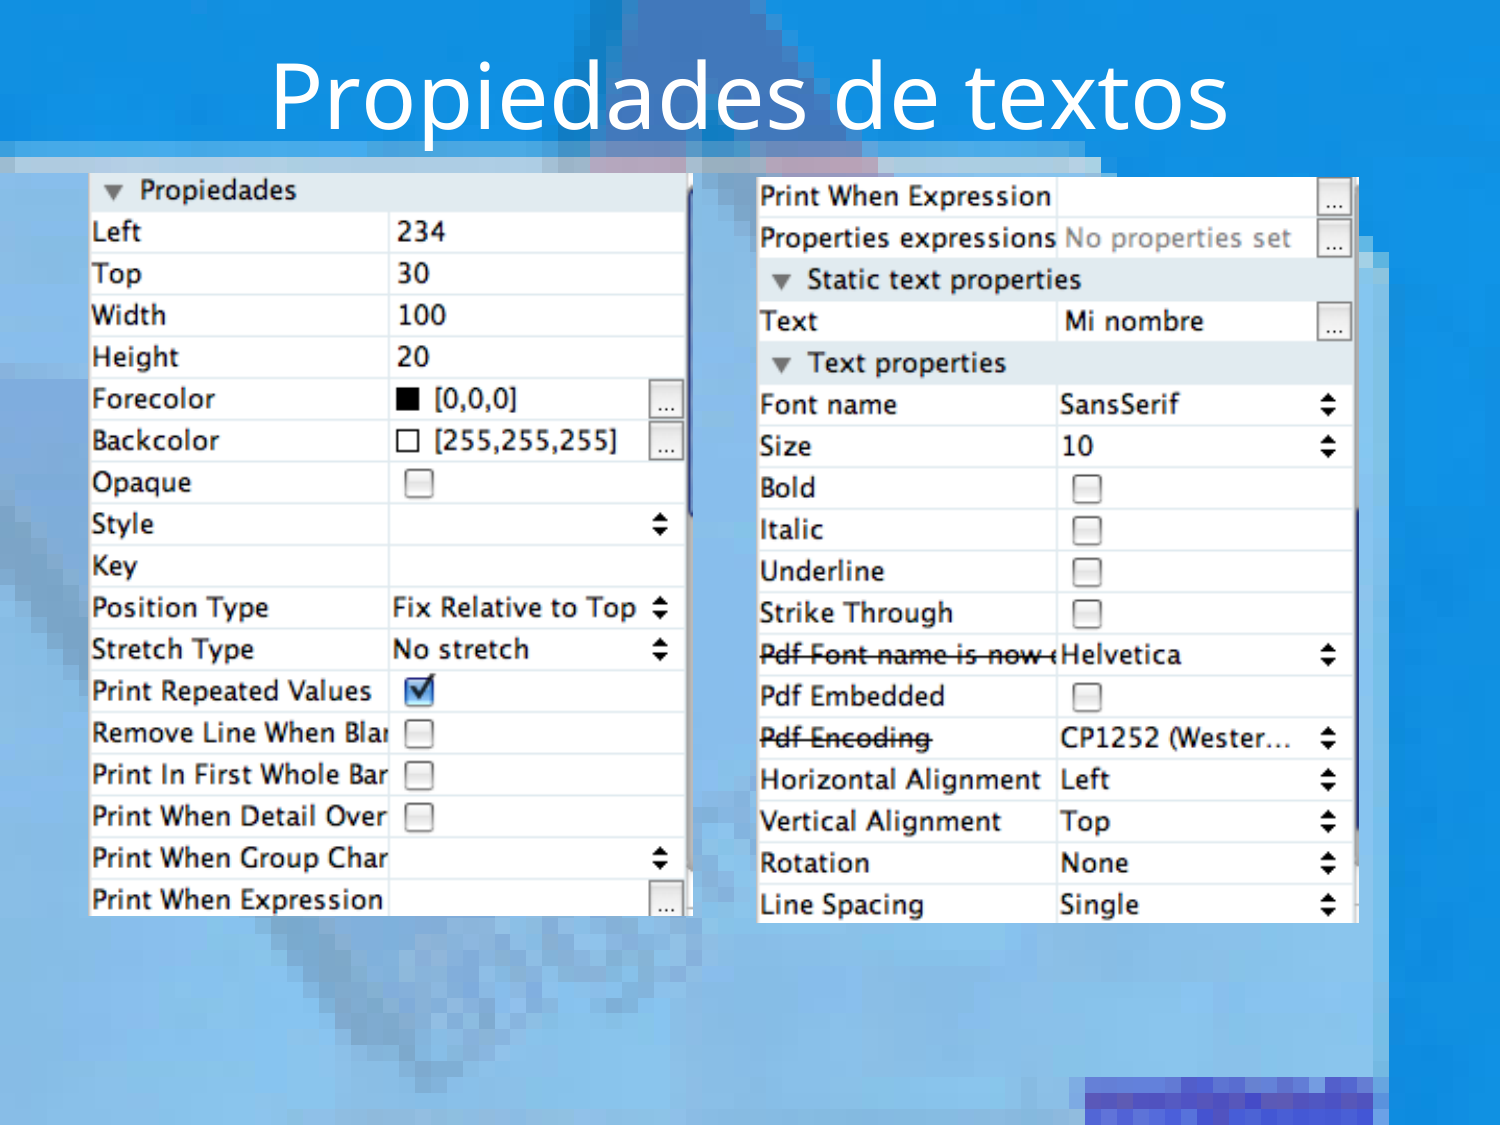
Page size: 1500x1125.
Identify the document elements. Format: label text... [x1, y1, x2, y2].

title Propiedades de textos [112, 0, 1388, 214]
picture [0, 0, 1500, 1125]
